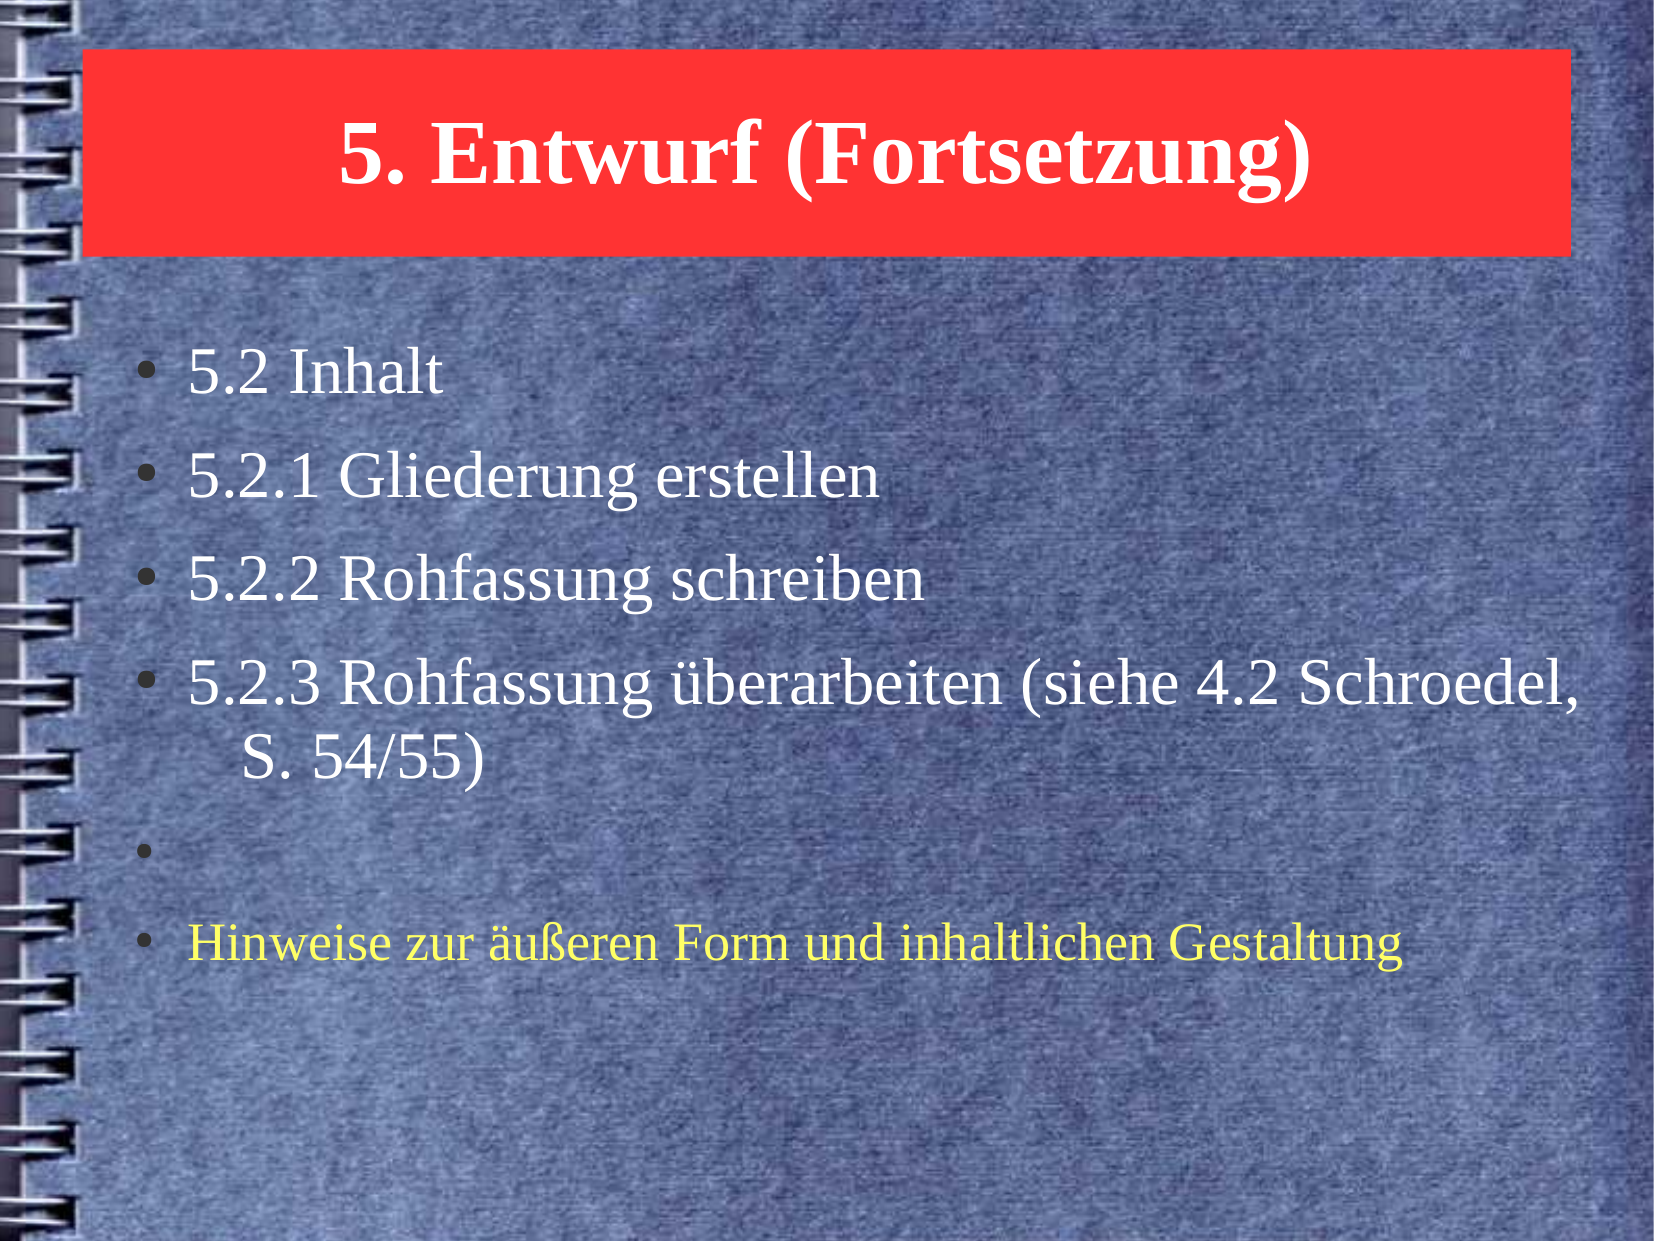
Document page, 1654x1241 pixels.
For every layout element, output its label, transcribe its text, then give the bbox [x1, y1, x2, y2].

list 5.2 Inhalt 5.2.1 Gliederung erstellen 5.2.2 Rohfassung schreiben 5.2.3 Rohfassung überarbeiten (siehe 4.2 Schroedel, S. 54/55) Hinweise zur äußeren Form und inhaltlichen Gestaltung [99, 334, 1588, 1138]
title 5. Entwurf (Fortsetzung) [82, 49, 1571, 257]
picture [0, 0, 1654, 1241]
